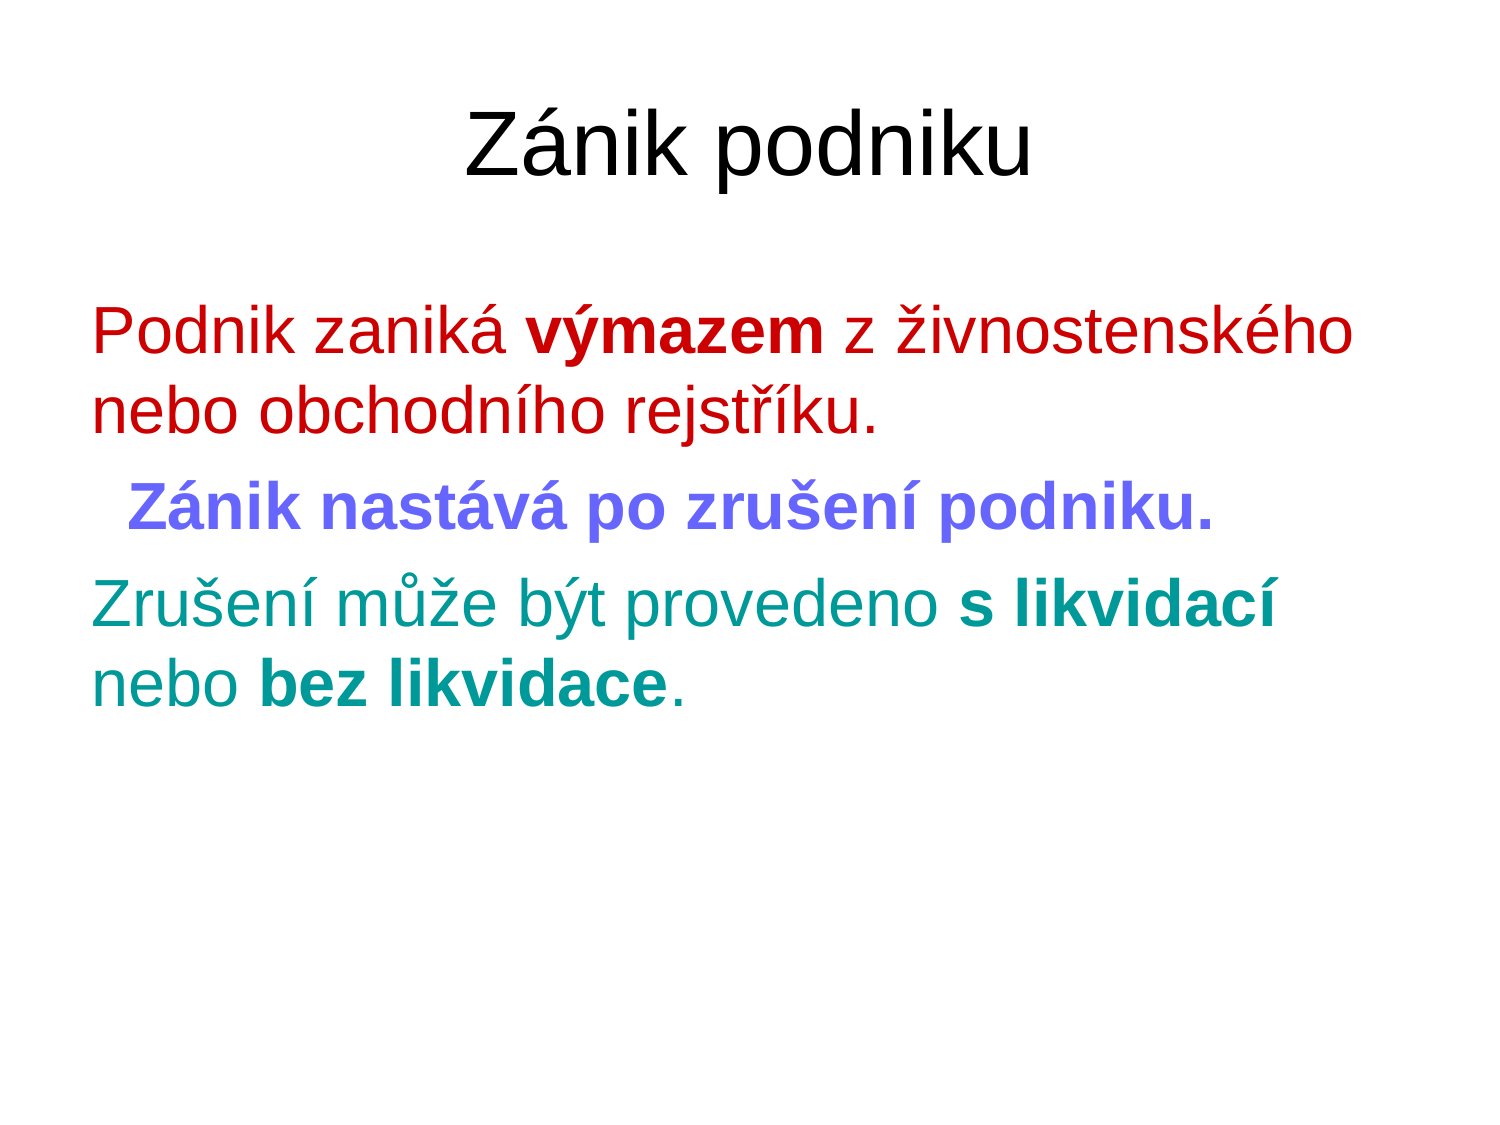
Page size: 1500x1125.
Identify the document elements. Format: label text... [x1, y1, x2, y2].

text_box Podnik zaniká výmazem z živnostenského nebo obchodního rejstříku. Zánik nastává po zrušení podniku. Zrušení může být provedeno s likvidací nebo bez likvidace. [76, 278, 1388, 1000]
title Zánik podniku [75, 45, 1426, 233]
